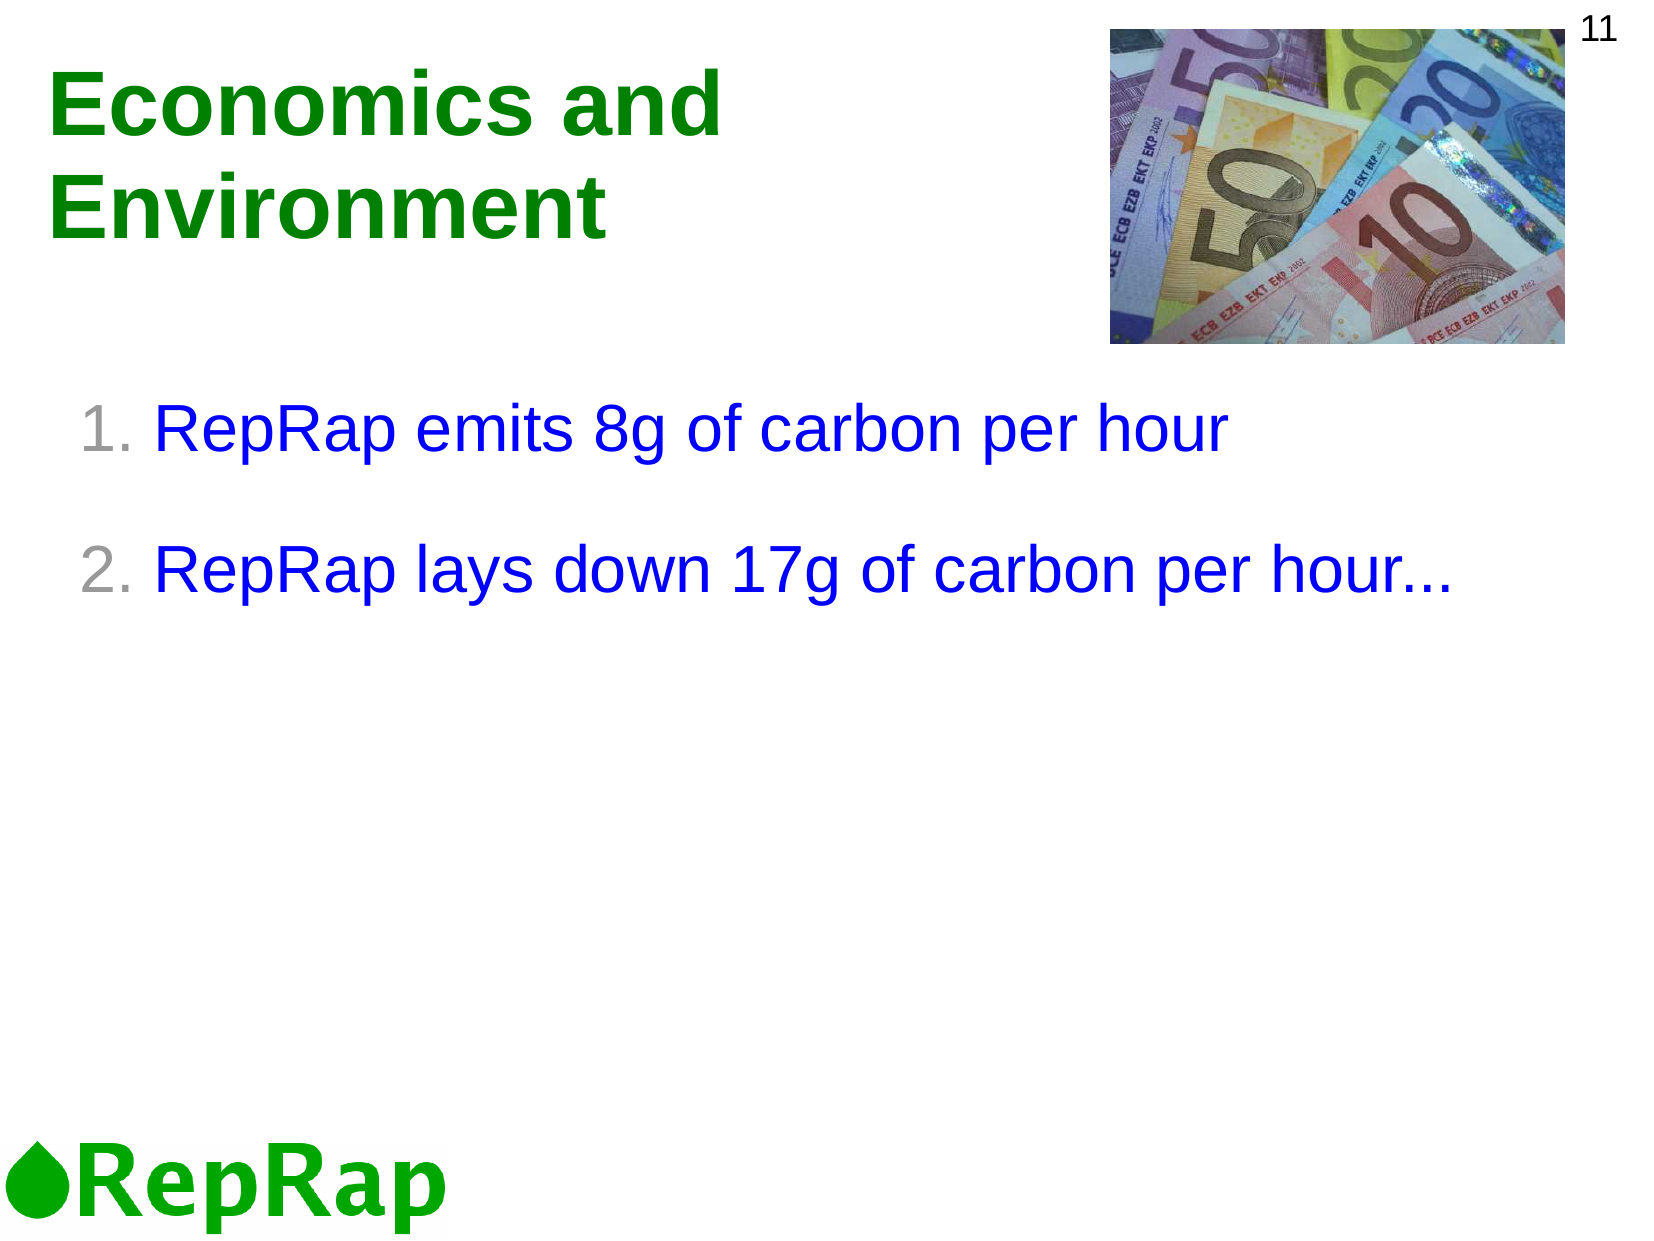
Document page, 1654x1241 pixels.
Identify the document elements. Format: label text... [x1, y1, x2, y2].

text_box 1. RepRap emits 8g of carbon per hour [64, 383, 1240, 482]
title Economics and Environment [47, 29, 1536, 384]
text_box 11 [1564, 0, 1654, 62]
picture [0, 1137, 451, 1241]
picture [1110, 29, 1565, 344]
text_box 2. RepRap lays down 17g of carbon per hour... [64, 524, 1462, 623]
